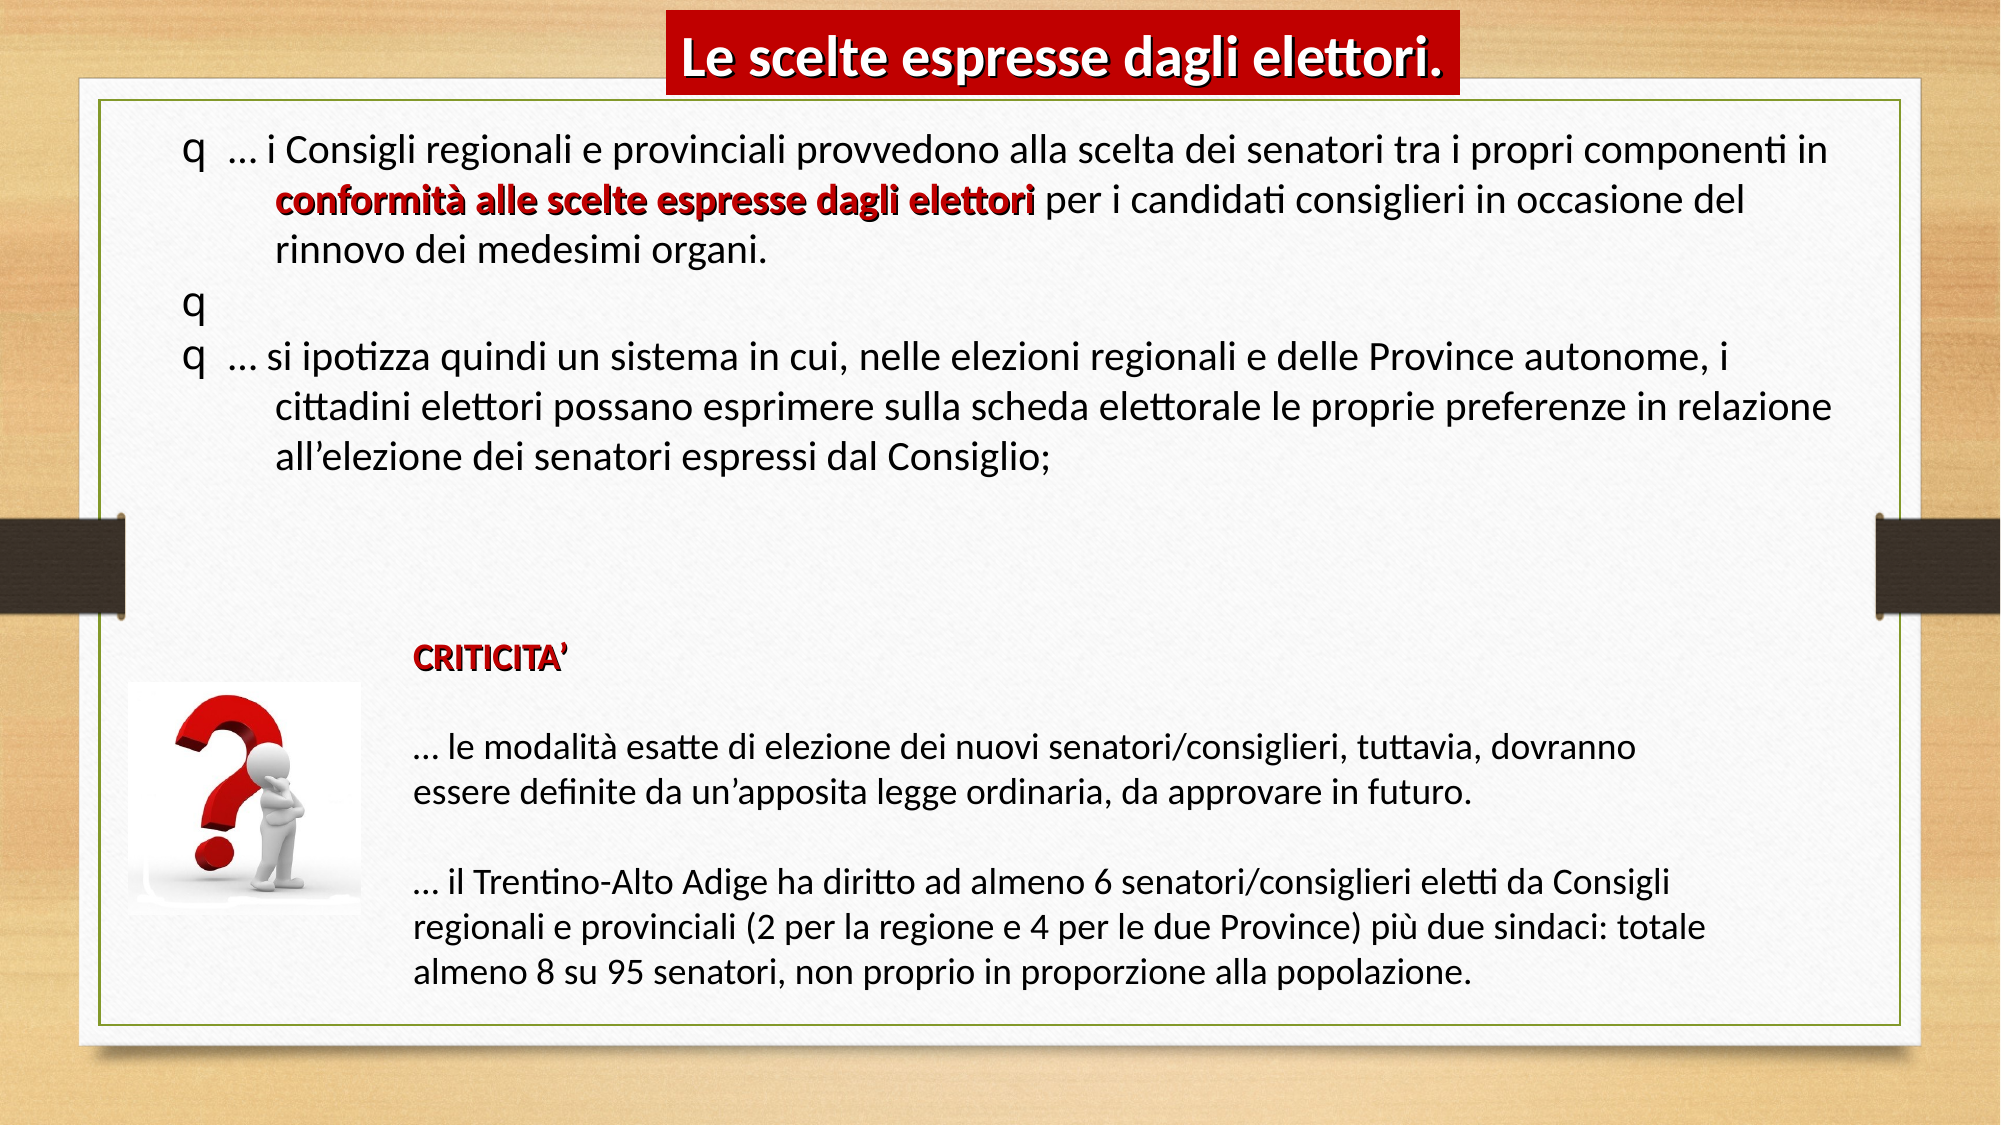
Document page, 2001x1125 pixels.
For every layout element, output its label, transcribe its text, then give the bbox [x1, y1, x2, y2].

text_box … i Consigli regionali e provinciali provvedono alla scelta dei senatori tra i propri componenti in conformità alle scelte espresse dagli elettori per i candidati consiglieri in occasione del rinnovo dei medesimi organi. … si ipotizza quindi un sistema in cui, nelle elezioni regionali e delle Province autonome, i cittadini elettori possano esprimere sulla scheda elettorale le proprie preferenze in relazione all’elezione dei senatori espressi dal Consiglio; [166, 114, 1875, 584]
text_box CRITICITA’ … le modalità esatte di elezione dei nuovi senatori/consiglieri, tuttavia, dovranno essere definite da un’apposita legge ordinaria, da approvare in futuro. … il Trentino-Alto Adige ha diritto ad almeno 6 senatori/consiglieri eletti da Consigli regionali e provinciali (2 per la regione e 4 per le due Province) più due sindaci: totale almeno 8 su 95 senatori, non proprio in proporzione alla popolazione. [398, 625, 1756, 1000]
picture [128, 682, 361, 915]
text_box Le scelte espresse dagli elettori. [666, 10, 1460, 95]
